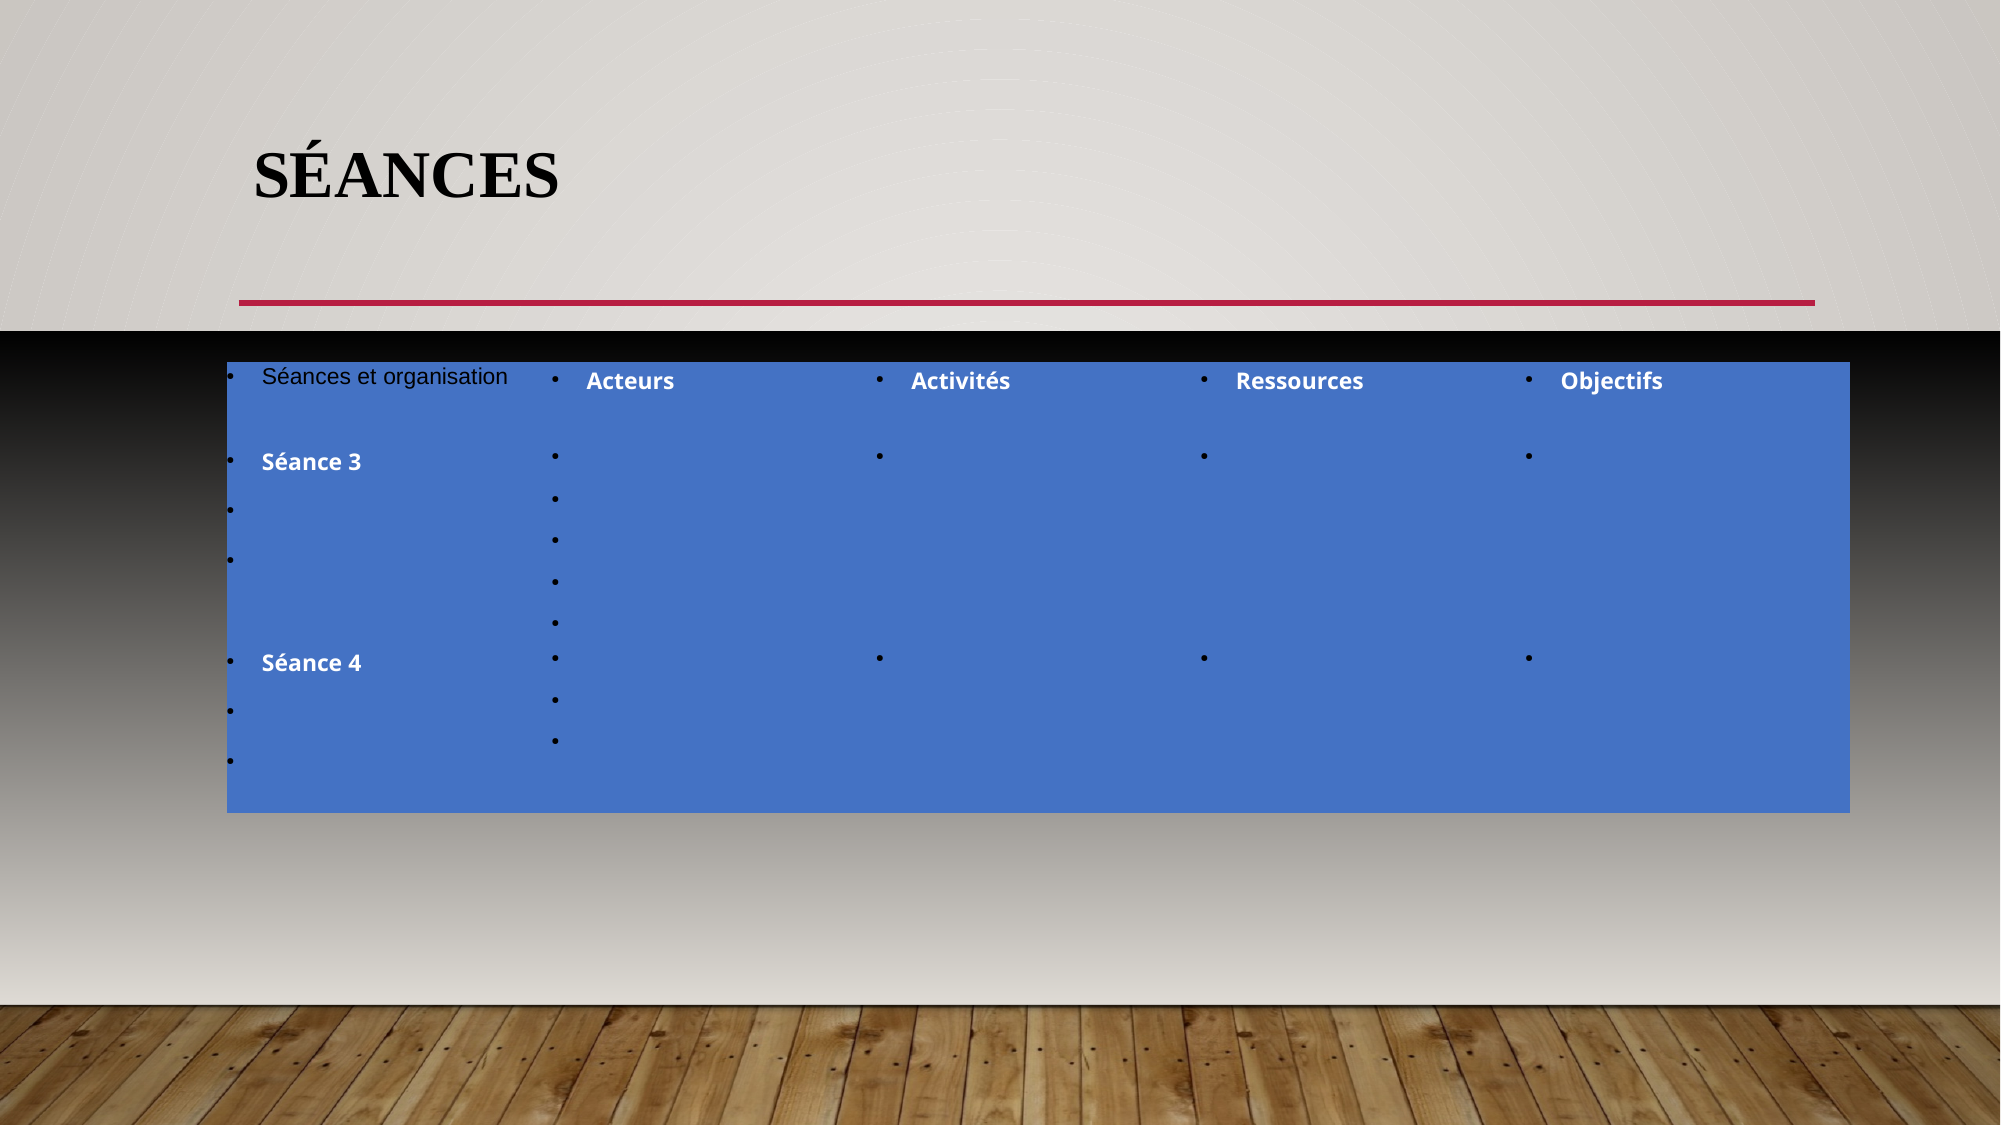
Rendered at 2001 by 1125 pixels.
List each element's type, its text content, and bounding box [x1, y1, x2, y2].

table_cell [1525, 443, 1850, 644]
table_cell [1200, 443, 1525, 644]
table_header Activités [876, 362, 1200, 443]
table_cell [1525, 644, 1850, 813]
table_header Ressources [1200, 362, 1525, 443]
table_cell [876, 644, 1200, 813]
table_header Acteurs [551, 362, 876, 443]
title Séances [238, 131, 1814, 305]
table_cell [1200, 644, 1525, 813]
table_cell [551, 443, 876, 644]
table_header Objectifs [1525, 362, 1850, 443]
table_header Séances et organisation [227, 362, 551, 443]
table_cell Séance 3 [227, 443, 551, 644]
table_cell Séance 4 [227, 644, 551, 813]
table_cell [876, 443, 1200, 644]
table_cell [551, 644, 876, 813]
